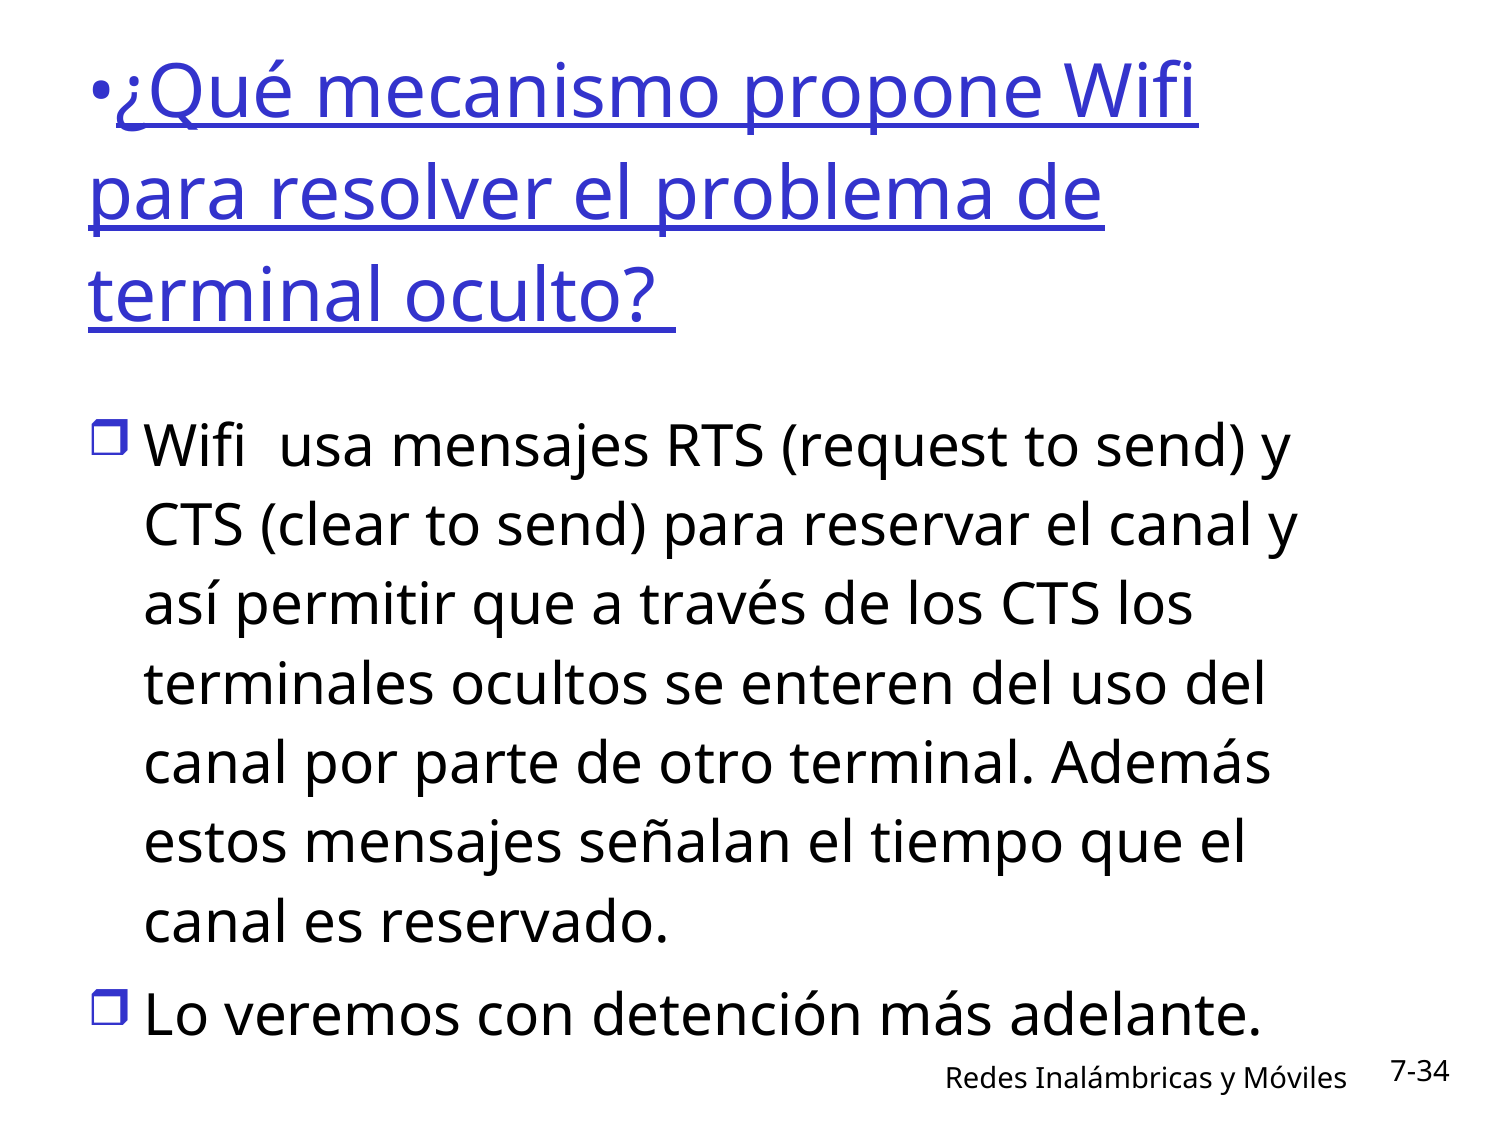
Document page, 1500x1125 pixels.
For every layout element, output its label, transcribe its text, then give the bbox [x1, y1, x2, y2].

title ¿Qué mecanismo propone Wifi para resolver el problema de terminal oculto? [87, 44, 1363, 337]
list Wifi usa mensajes RTS (request to send) y CTS (clear to send) para reservar el canal y así permitir que a través de los CTS los terminales ocultos se enteren del uso del canal por parte de otro terminal. Además estos mensajes señalan el tiempo que el canal es reservado. Lo veremos con detención más adelante. [87, 404, 1363, 1057]
